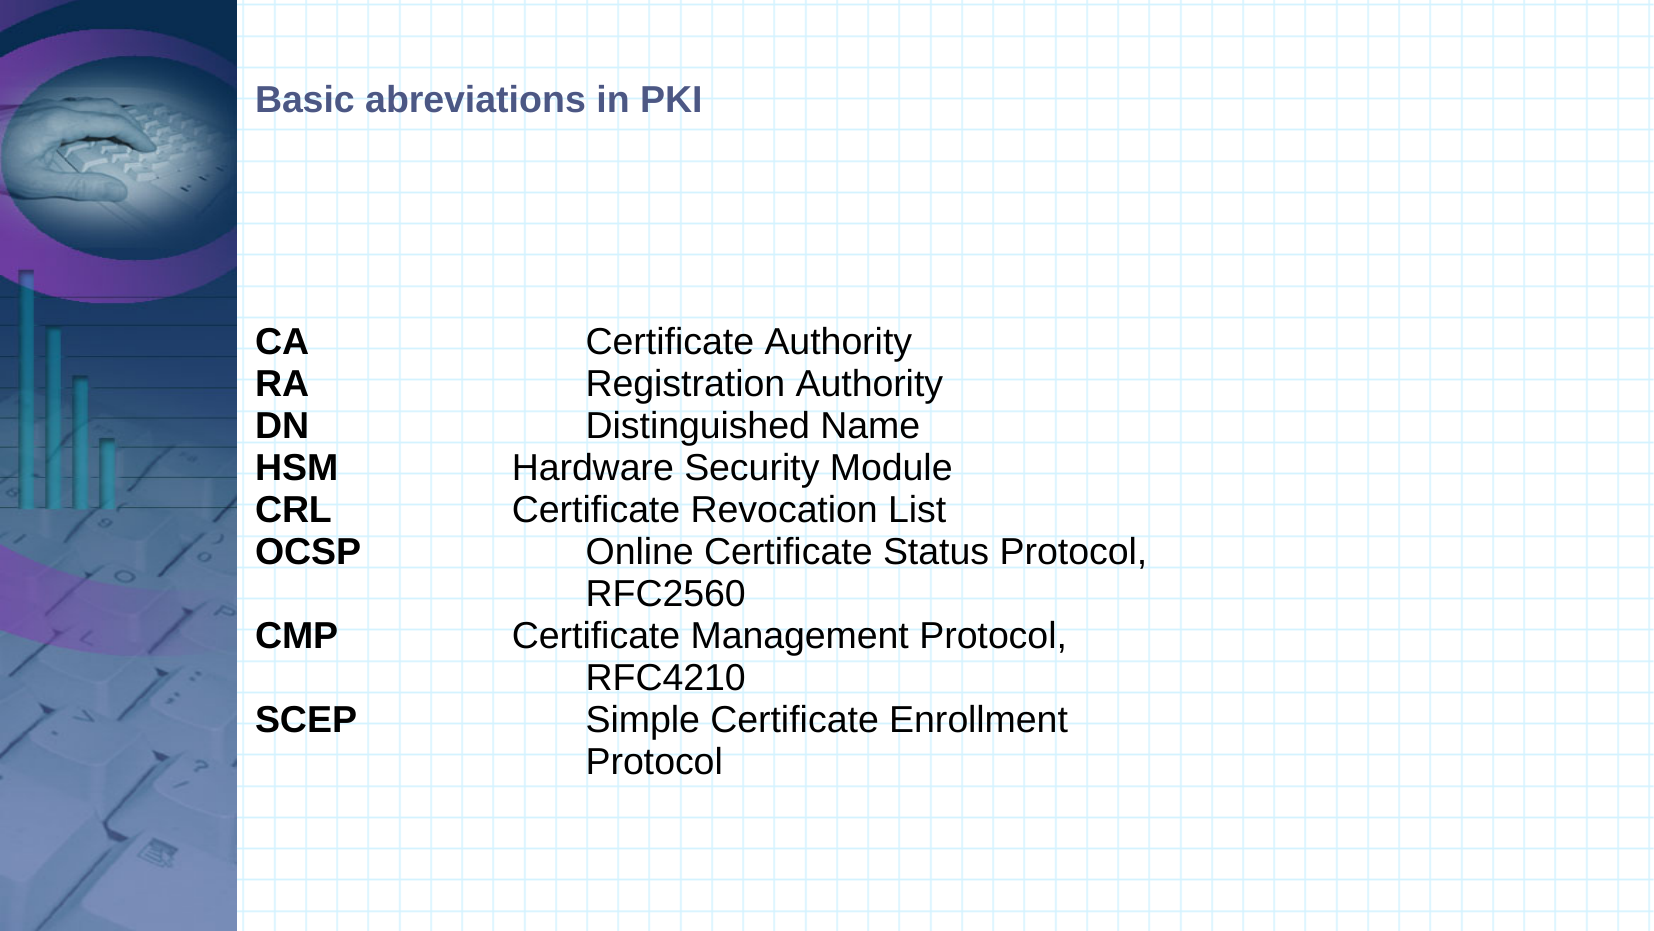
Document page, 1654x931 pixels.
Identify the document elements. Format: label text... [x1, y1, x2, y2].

picture [0, 0, 1654, 931]
title Basic abreviations in PKI [254, 21, 1640, 178]
subtitle CA Certificate Authority RA Registration Authority DN Distinguished Name HSM Hardware Security Module CRL Certificate Revocation List OCSP Online Certificate Status Protocol, RFC2560 CMP Certificate Management Protocol, RFC4210 SCEP Simple Certificate Enrollment Protocol [254, 258, 1640, 845]
